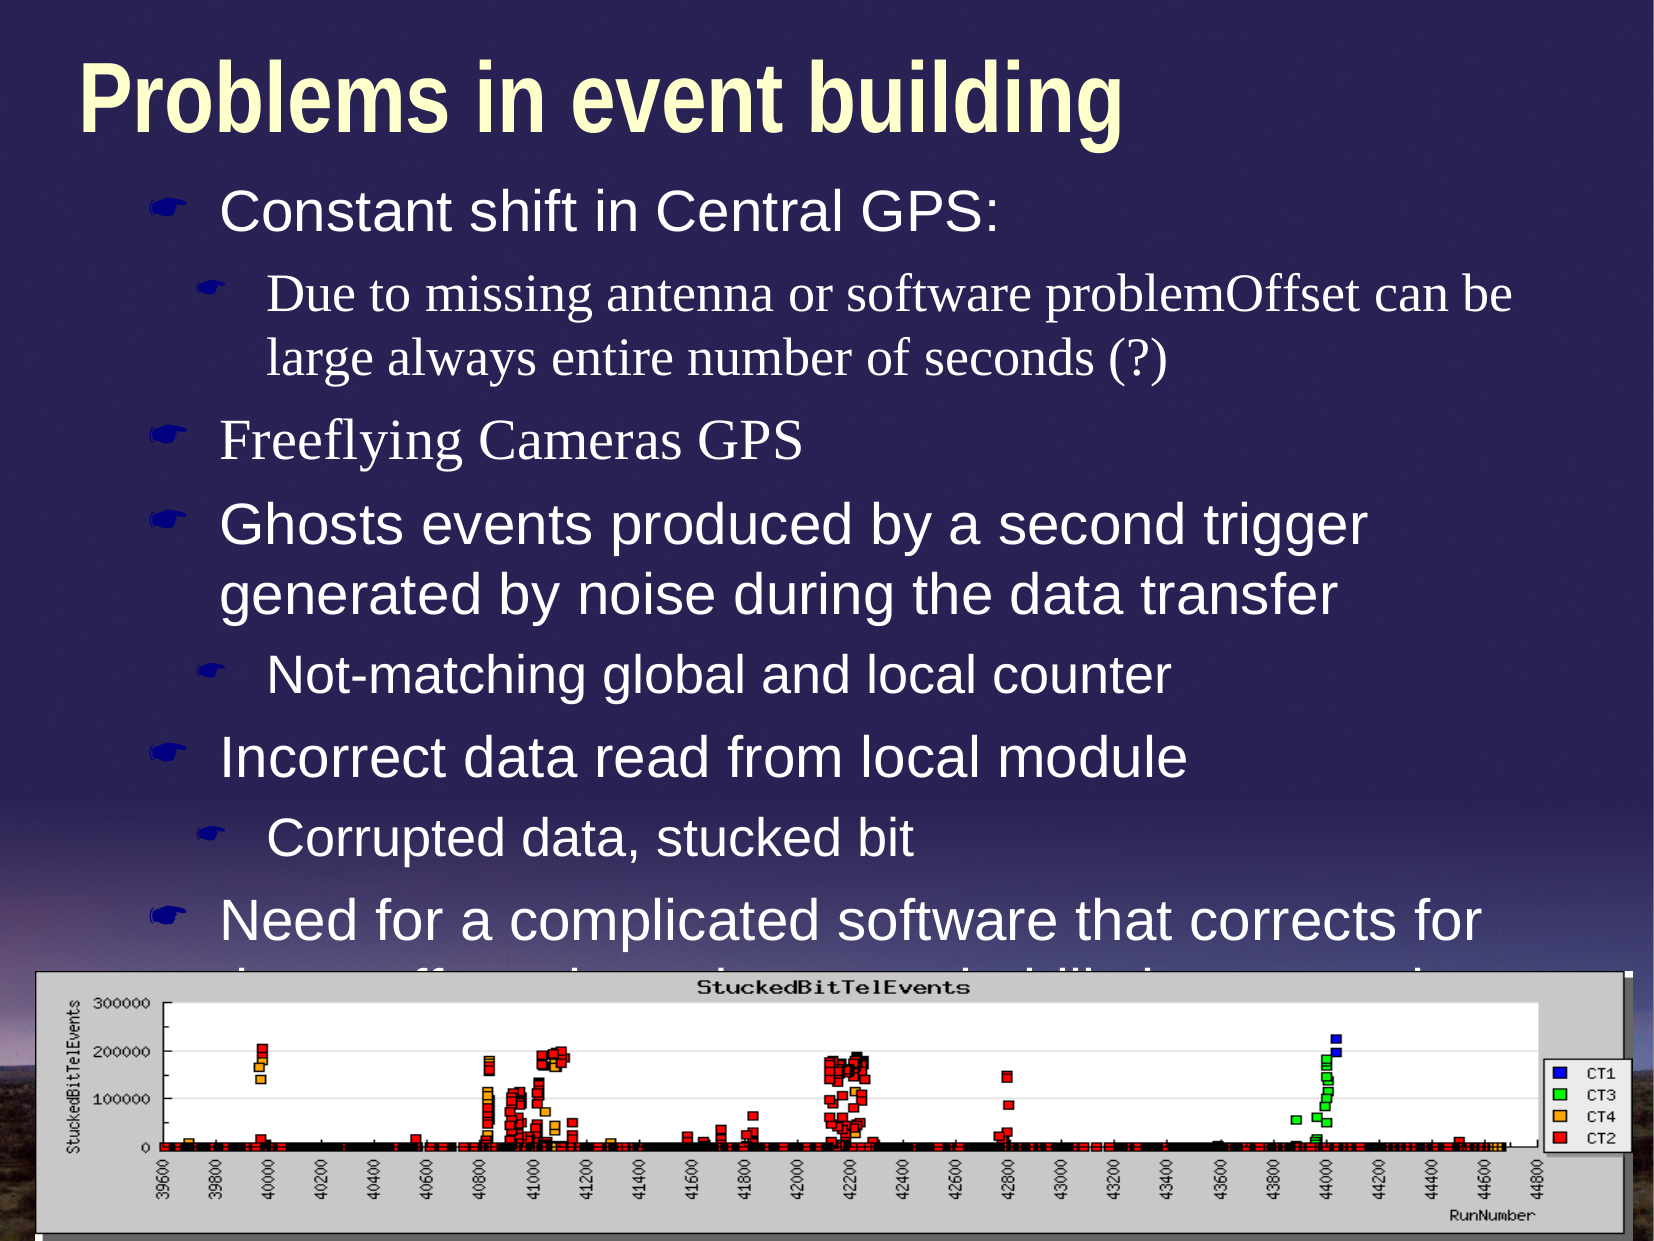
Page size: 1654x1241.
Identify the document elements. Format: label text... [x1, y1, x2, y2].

title Problems in event building [63, 3, 1631, 211]
picture [0, 0, 1654, 1241]
list Constant shift in Central GPS: Due to missing antenna or software problemOffset can be large always entire number of seconds (?) Freeflying Cameras GPS Ghosts events produced by a second trigger generated by noise during the data transfer Not-matching global and local counter Incorrect data read from local module Corrupted data, stucked bit Need for a complicated software that corrects for these effects based on a probabilistic approach (redonduncy) [121, 165, 1534, 971]
